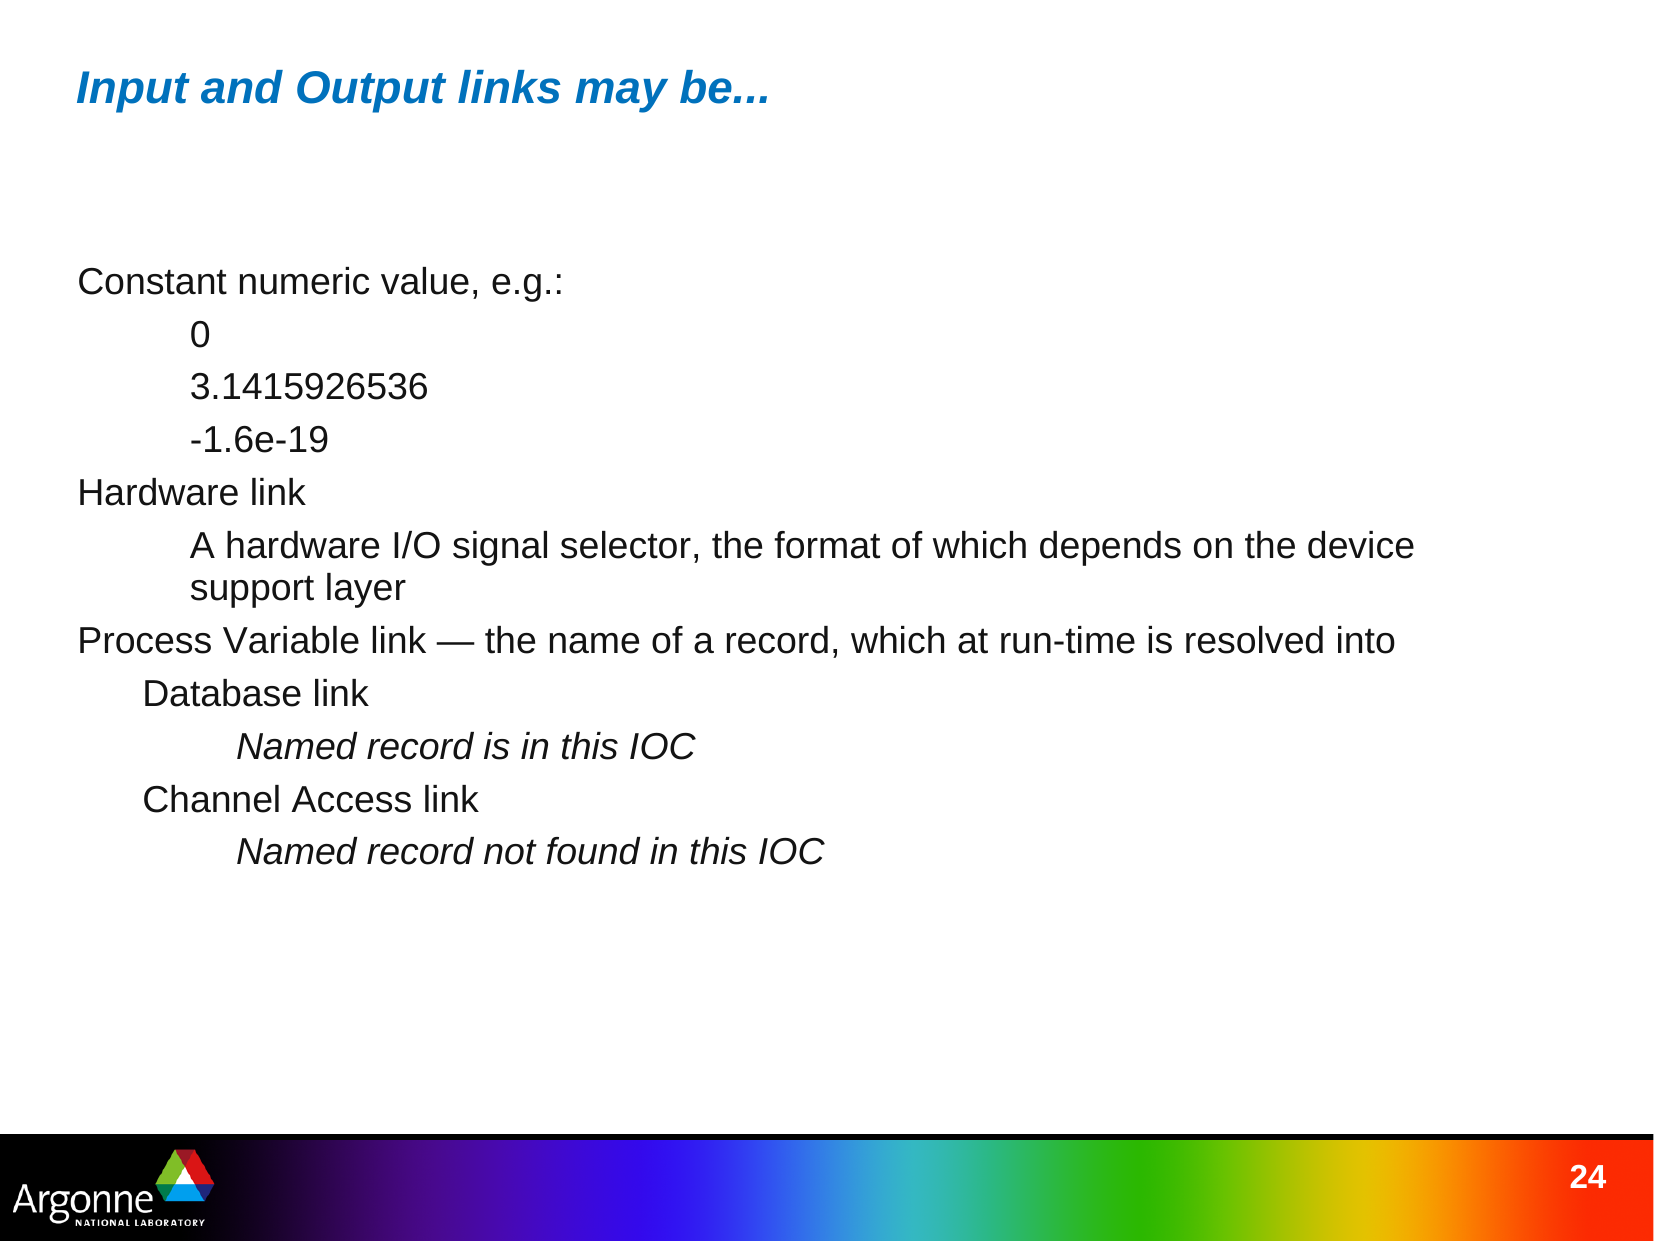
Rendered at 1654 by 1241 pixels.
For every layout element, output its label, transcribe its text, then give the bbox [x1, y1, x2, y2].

title Input and Output links may be... [61, 59, 1500, 144]
list Constant numeric value, e.g.: 0 3.1415926536 -1.6e-19 Hardware link A hardware I/O signal selector, the format of which depends on the device support layer Process Variable link — the name of a record, which at run-time is resolved into Database link Named record is in this IOC Channel Access link Named record not found in this IOC [62, 253, 1498, 1045]
picture [0, 1134, 1654, 1241]
